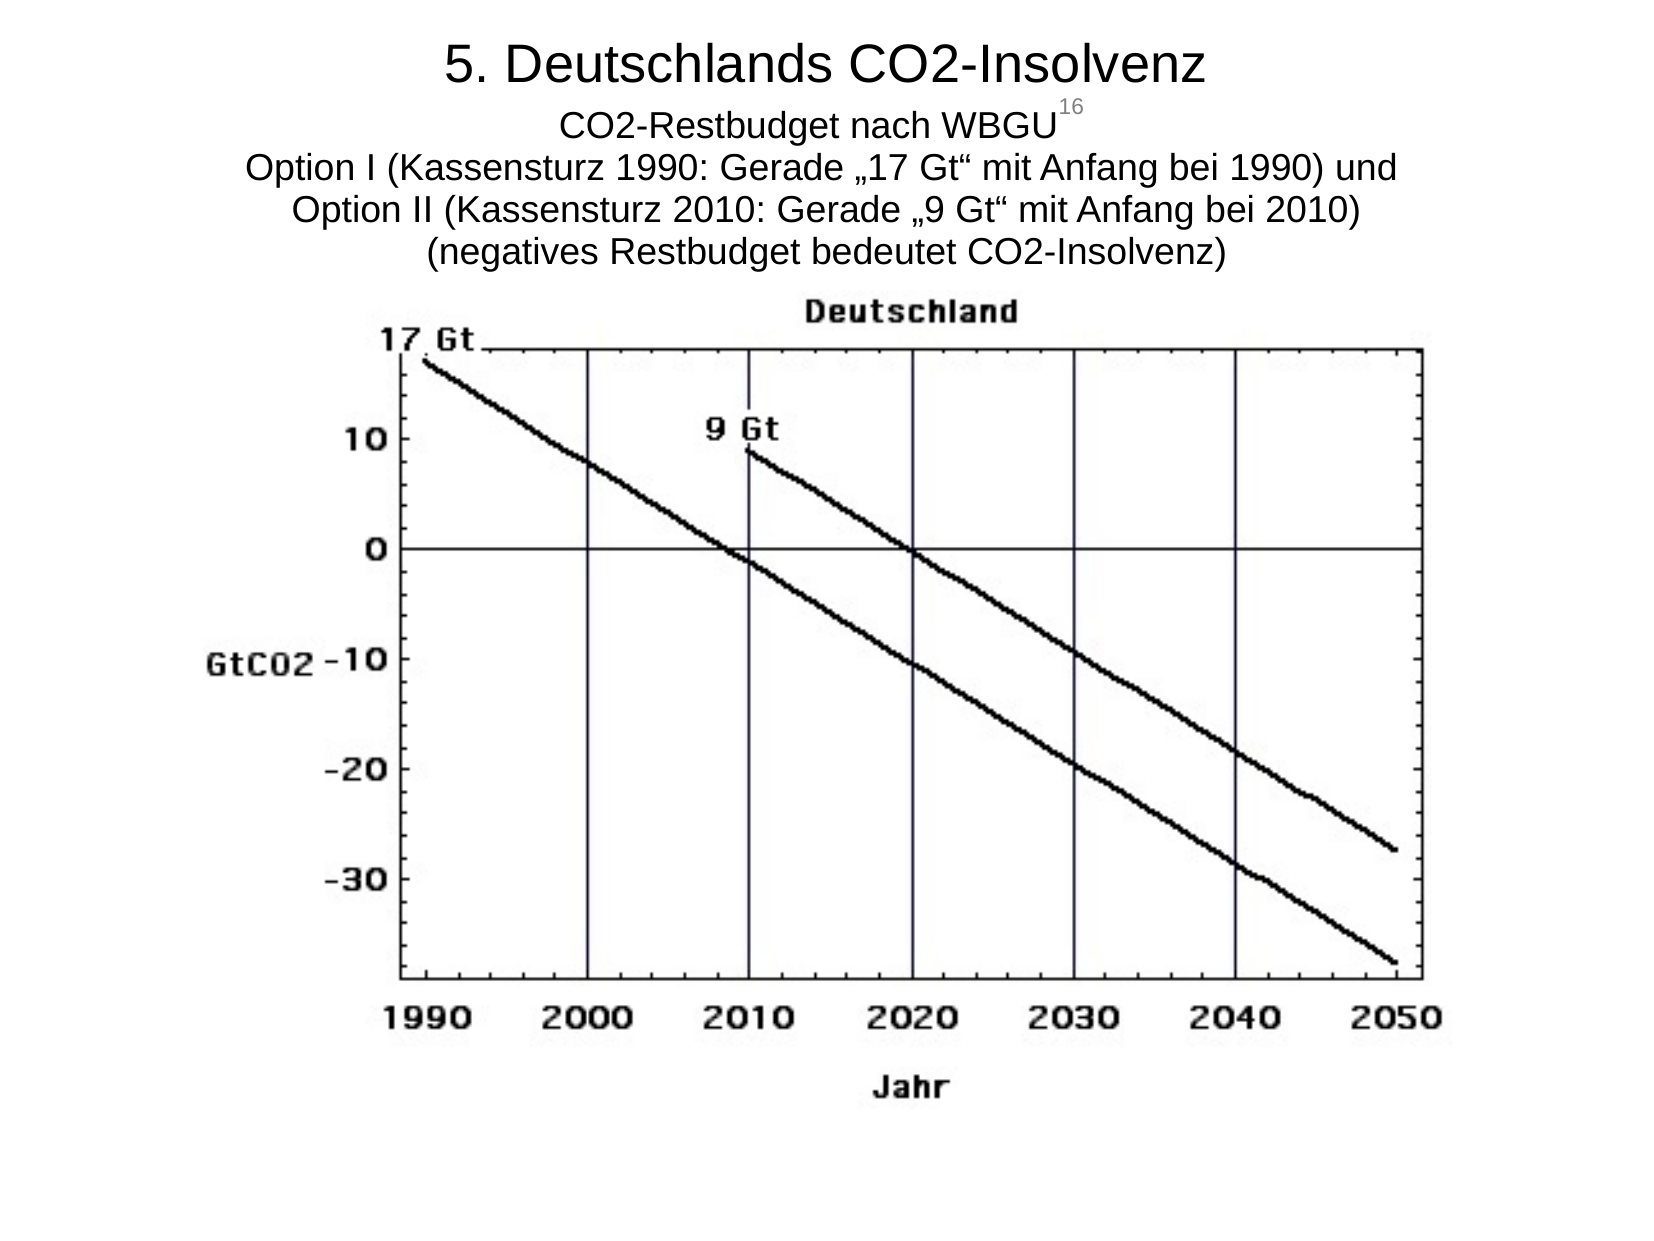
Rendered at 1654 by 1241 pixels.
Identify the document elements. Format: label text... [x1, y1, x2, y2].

title 5. Deutschlands CO2-Insolvenz CO2-Restbudget nach WBGU16 Option I (Kassensturz 1990: Gerade „17 Gt“ mit Anfang bei 1990) und Option II (Kassensturz 2010: Gerade „9 Gt“ mit Anfang bei 2010) (negatives Restbudget bedeutet CO2-Insolvenz) [82, 33, 1571, 273]
picture [162, 290, 1491, 1109]
